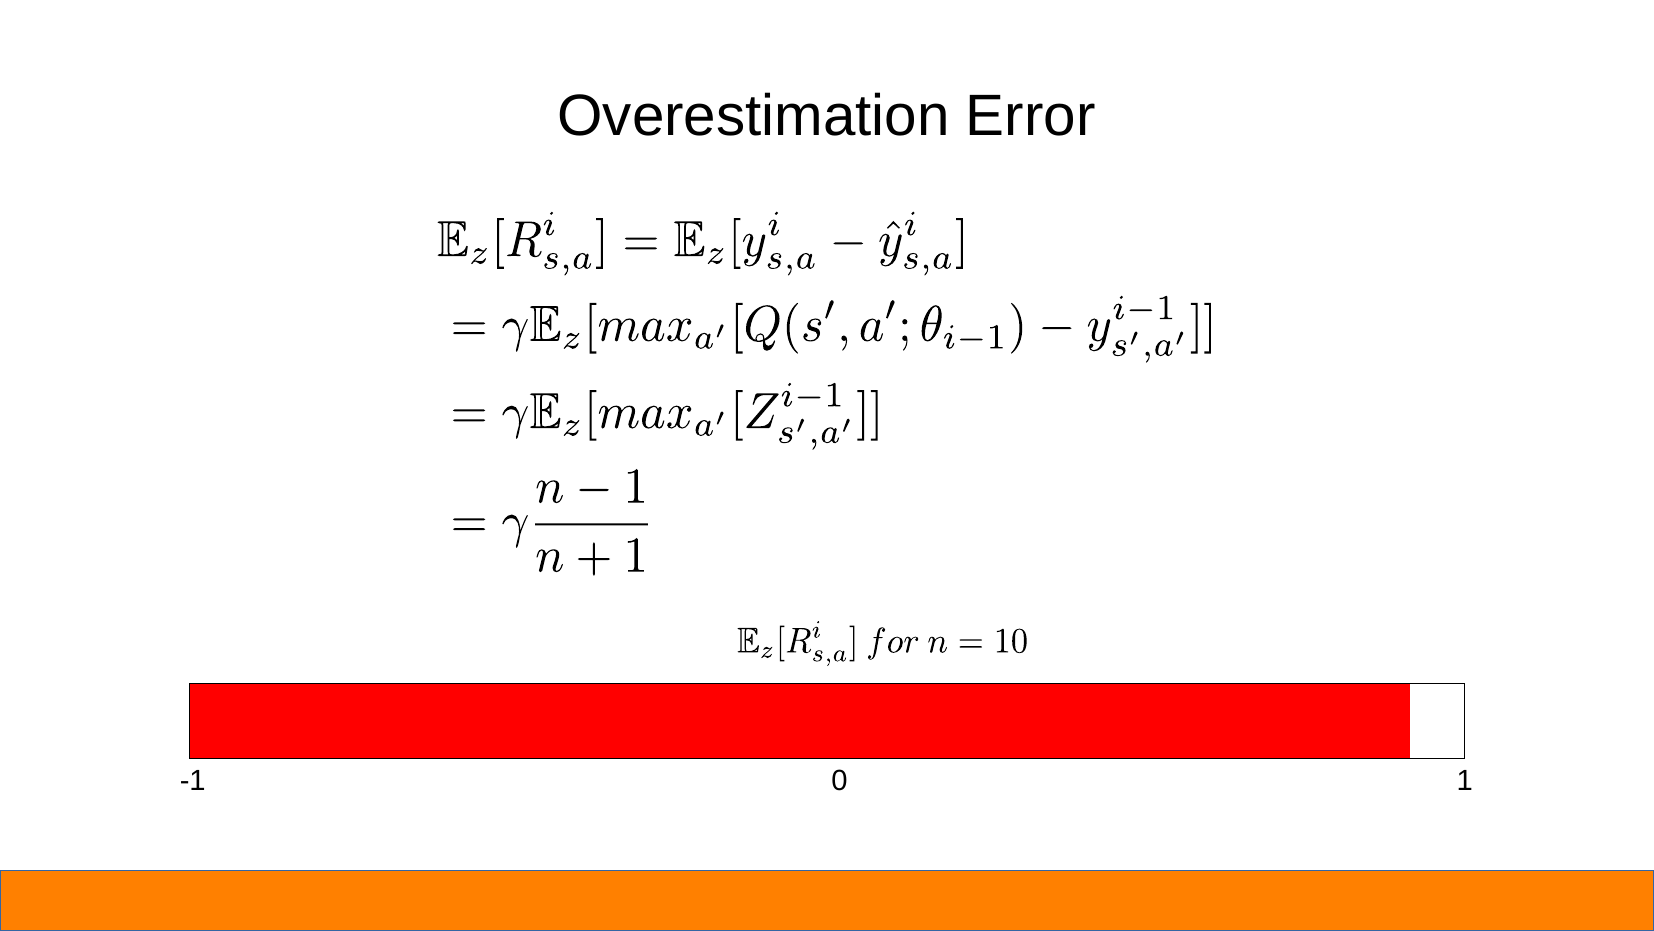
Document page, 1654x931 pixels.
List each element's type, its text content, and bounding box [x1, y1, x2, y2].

picture [737, 621, 1029, 667]
text_box [0, 870, 1654, 931]
text_box Overestimation Error [199, 75, 1454, 166]
picture [436, 211, 1217, 576]
text_box -1 0 1 [165, 756, 1501, 837]
text_box [190, 684, 1410, 756]
